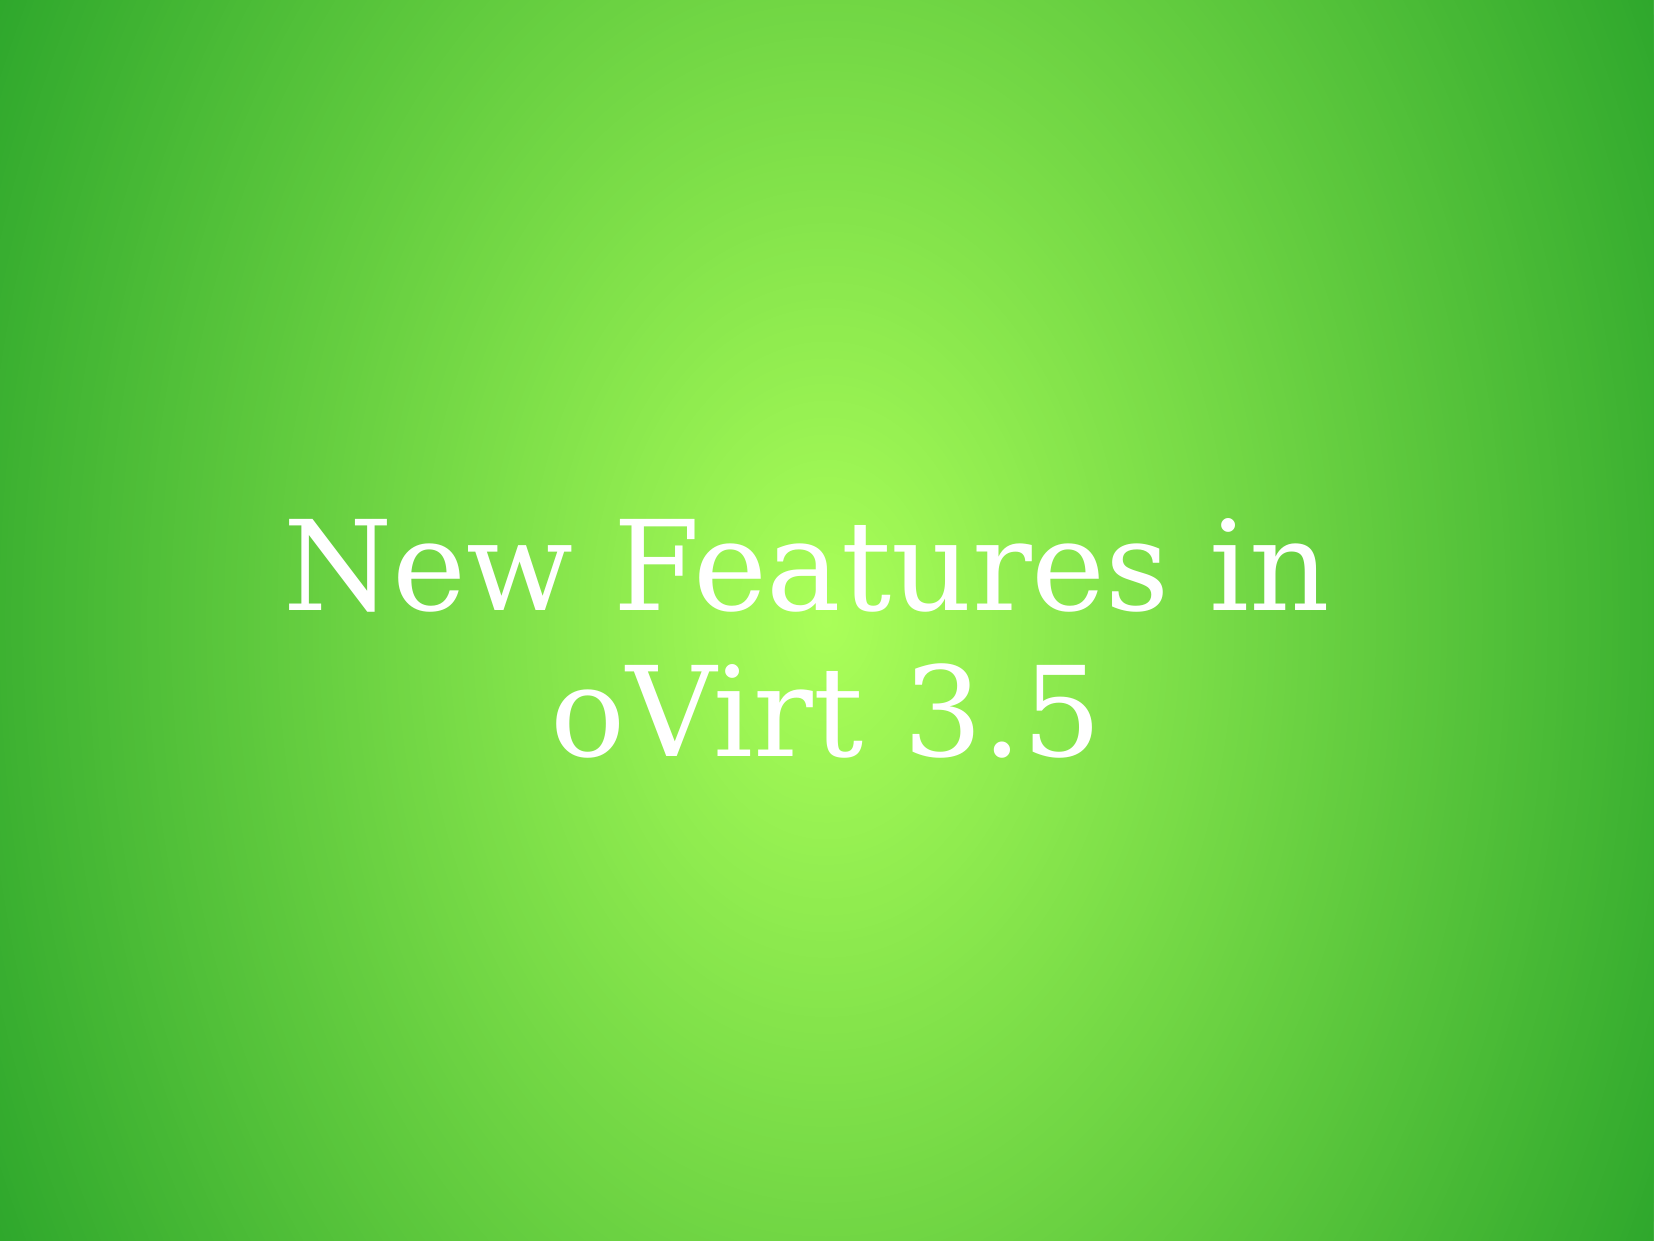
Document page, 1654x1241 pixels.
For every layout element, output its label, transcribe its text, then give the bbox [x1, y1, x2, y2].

subtitle New Features in oVirt 3.5 [82, 165, 1571, 1115]
